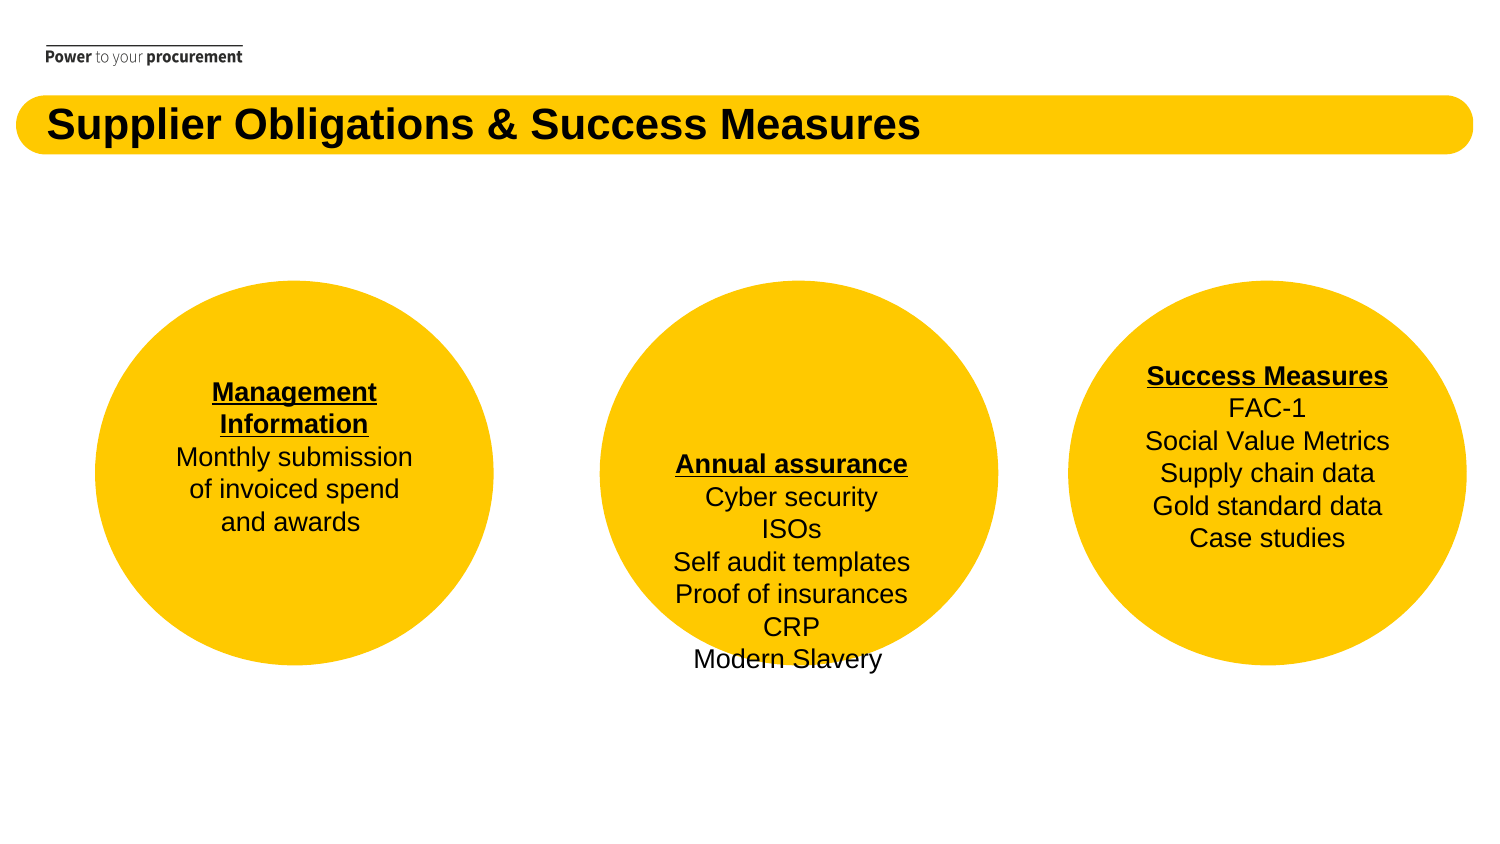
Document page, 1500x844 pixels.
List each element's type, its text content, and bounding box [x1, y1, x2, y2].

title Supplier Obligations & Success Measures [46, 95, 1226, 200]
text_box Management Information Monthly submission of invoiced spend and awards [95, 280, 494, 666]
text_box Annual assurance Cyber security ISOs Self audit templates Proof of insurances CRP Modern Slavery [599, 280, 999, 666]
text_box Success Measures FAC-1 Social Value Metrics Supply chain data Gold standard data Case studies [1068, 280, 1467, 666]
